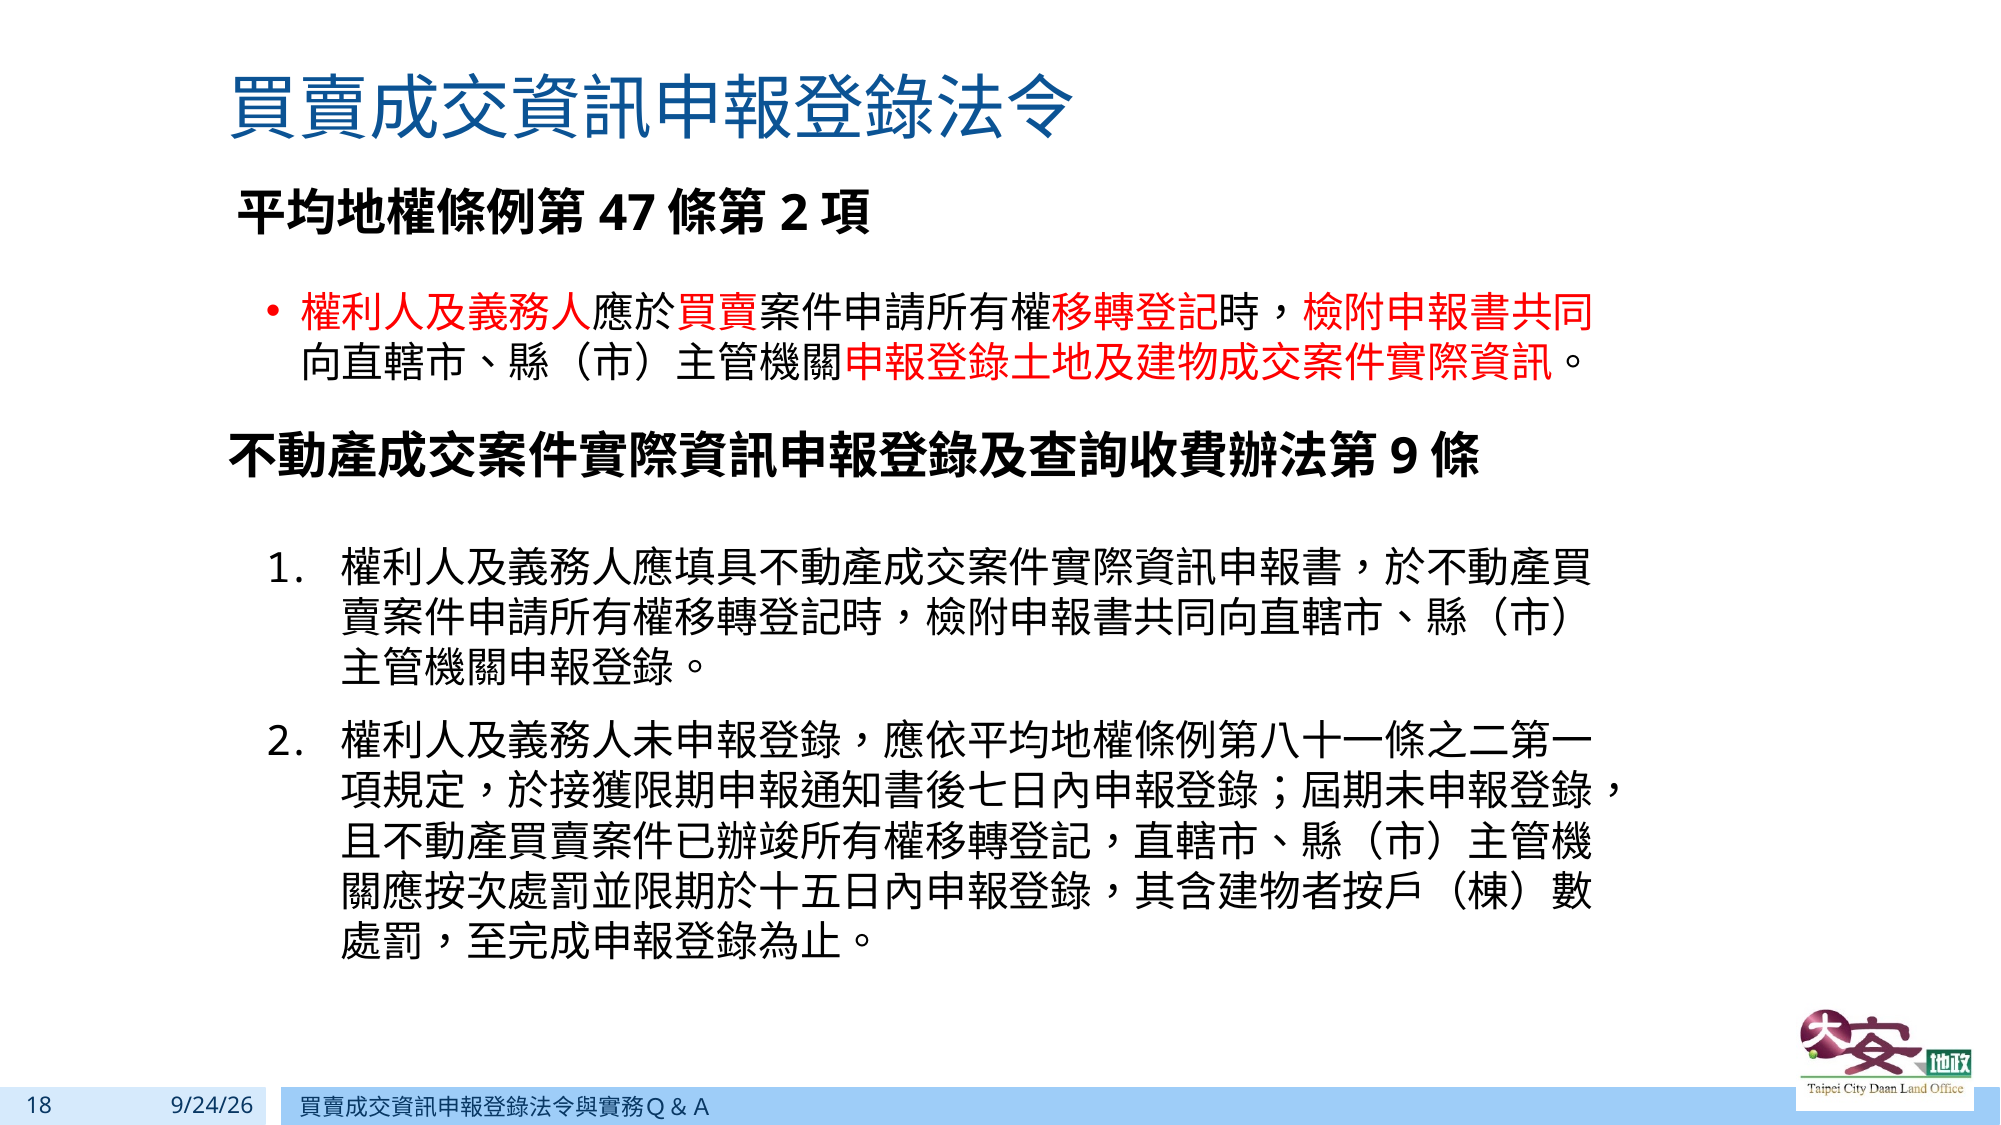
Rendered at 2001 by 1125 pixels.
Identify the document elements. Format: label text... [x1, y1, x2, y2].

slide_number <編號> [0, 1087, 68, 1125]
picture [1796, 992, 1974, 1111]
text_box 不動產成交案件實際資訊申報登錄及查詢收費辦法第9條 [212, 423, 1573, 562]
slide_number 10/21/21 [74, 1087, 269, 1125]
list 權利人及義務人應於買賣案件申請所有權移轉登記時，檢附申報書共同向直轄市、縣（市）主管機關申報登錄土地及建物成交案件實際資訊。 [250, 277, 1611, 469]
text_box 平均地權條例第47條第2項 [221, 179, 1105, 318]
list 權利人及義務人應填具不動產成交案件實際資訊申報書，於不動產買賣案件申請所有權移轉登記時，檢附申報書共同向直轄市、縣（市）主管機關申報登錄。 權利人及義務人未申報登錄，應依平均地權條例第八十一條之二第一項規定，於接獲限期申報通知書後七日內申報登錄；屆期未申報登錄，且不動產買賣案件已辦竣所有權移轉登記，直轄市、縣（市）主管機關應按次處罰並限期於十五日內申報登錄，其含建物者按戶（棟）數處罰，至完成申報登錄為止。 [250, 533, 1611, 1006]
title 買賣成交資訊申報登錄法令 [213, 38, 1751, 155]
footer 買賣成交資訊申報登錄法令與實務Ｑ＆Ａ [284, 1087, 1785, 1125]
